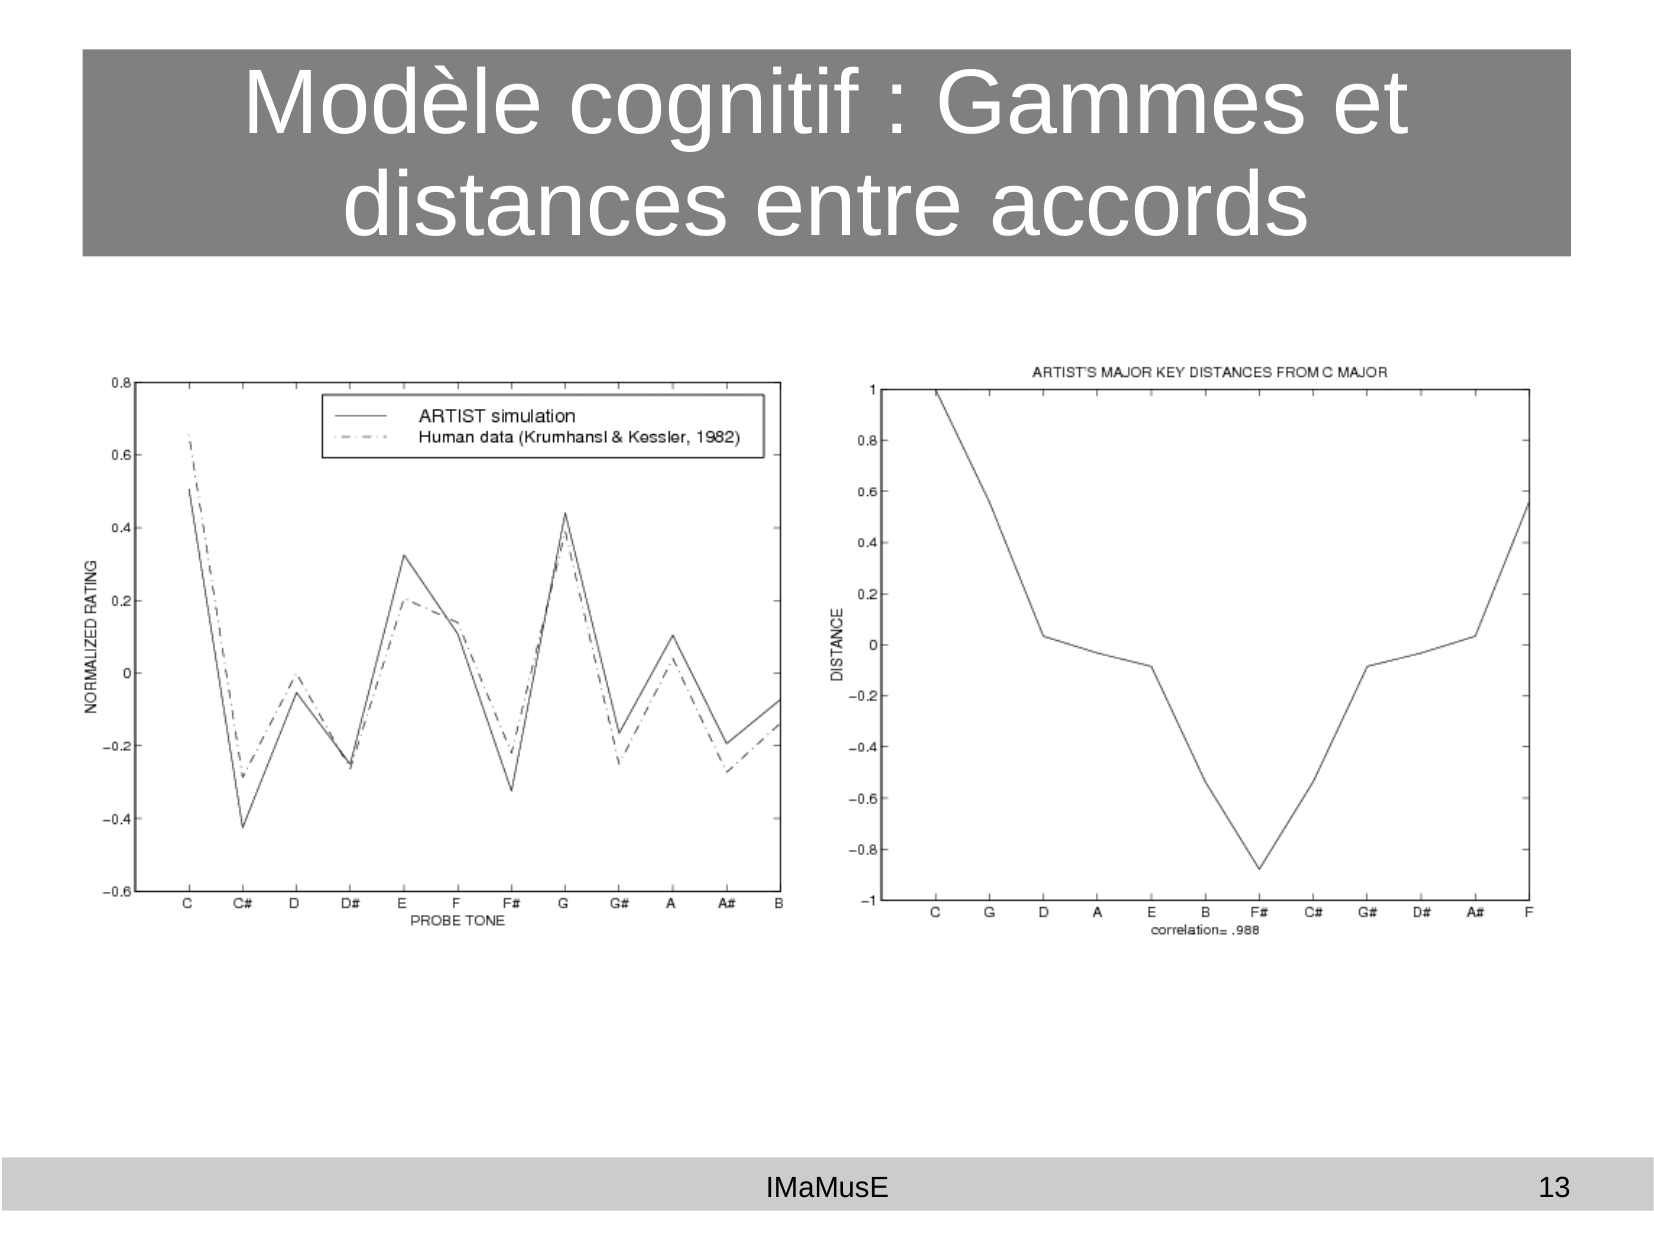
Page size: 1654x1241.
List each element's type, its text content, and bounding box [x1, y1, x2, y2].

picture [828, 360, 1539, 939]
picture [82, 369, 793, 930]
title Modèle cognitif : Gammes et distances entre accords [82, 49, 1571, 257]
